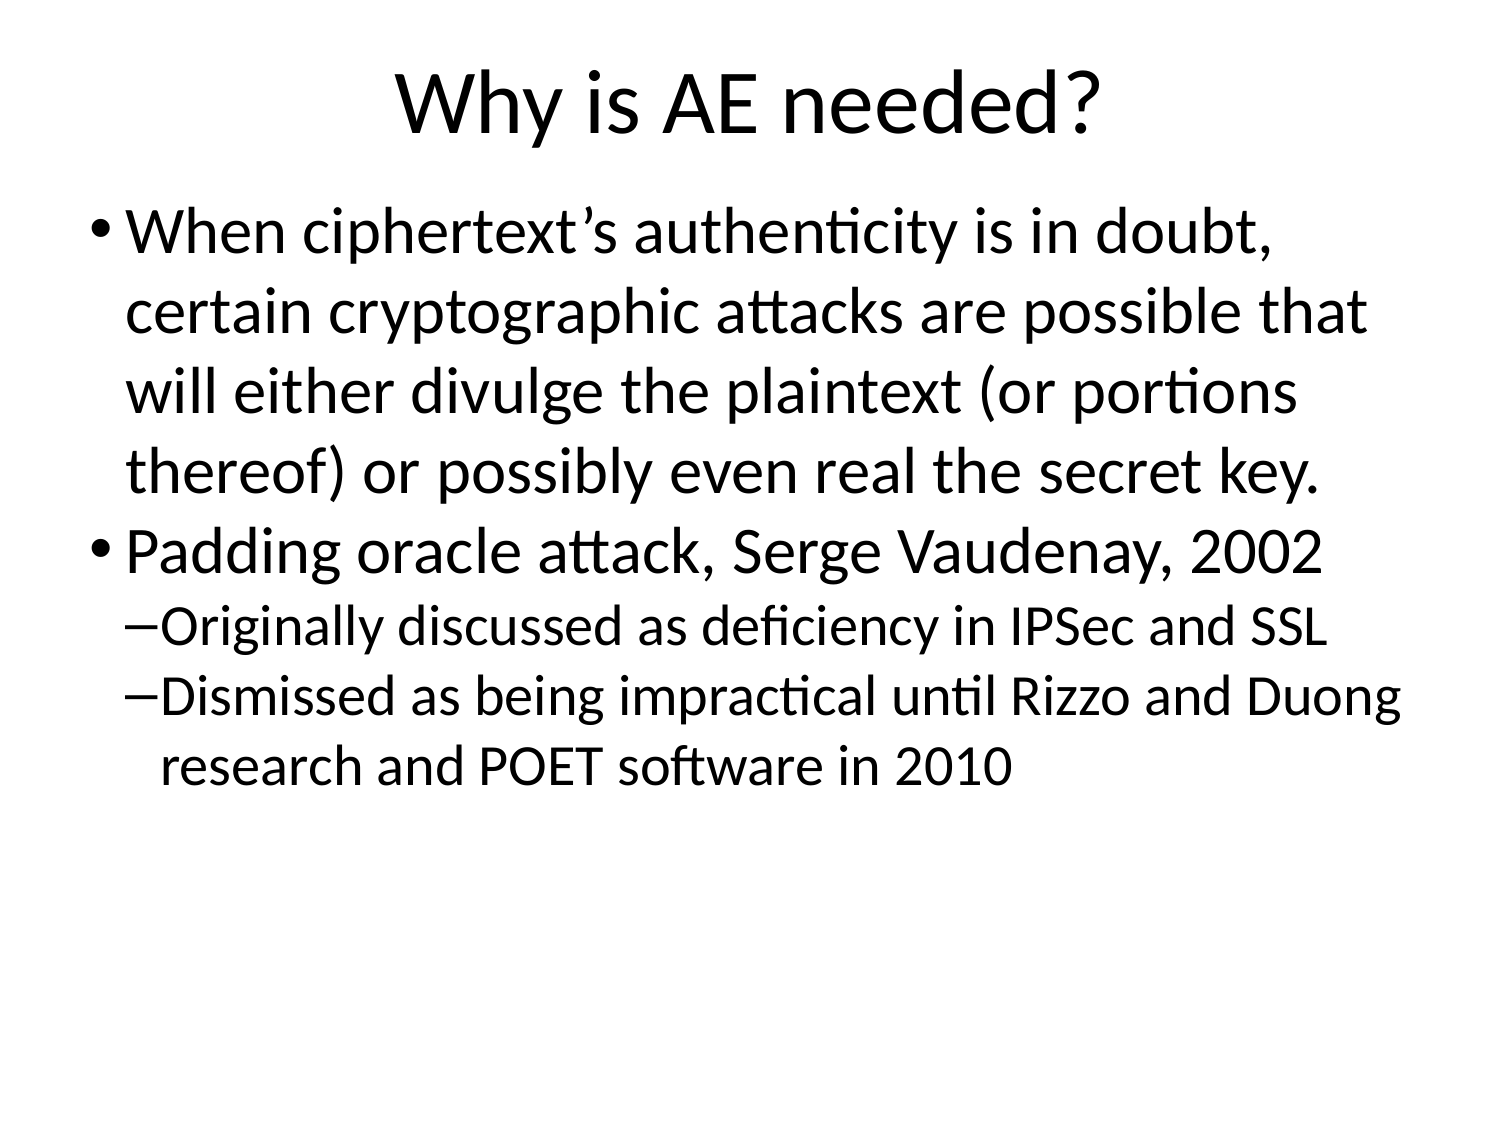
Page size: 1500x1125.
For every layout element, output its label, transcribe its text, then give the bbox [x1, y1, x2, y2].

text_box Why is AE needed? [75, 3, 1425, 179]
text_box When ciphertext’s authenticity is in doubt, certain cryptographic attacks are possible that will either divulge the plaintext (or portions thereof) or possibly even real the secret key. Padding oracle attack, Serge Vaudenay, 2002 Originally discussed as deficiency in IPSec and SSL Dismissed as being impractical until Rizzo and Duong research and POET software in 2010 [75, 179, 1425, 923]
